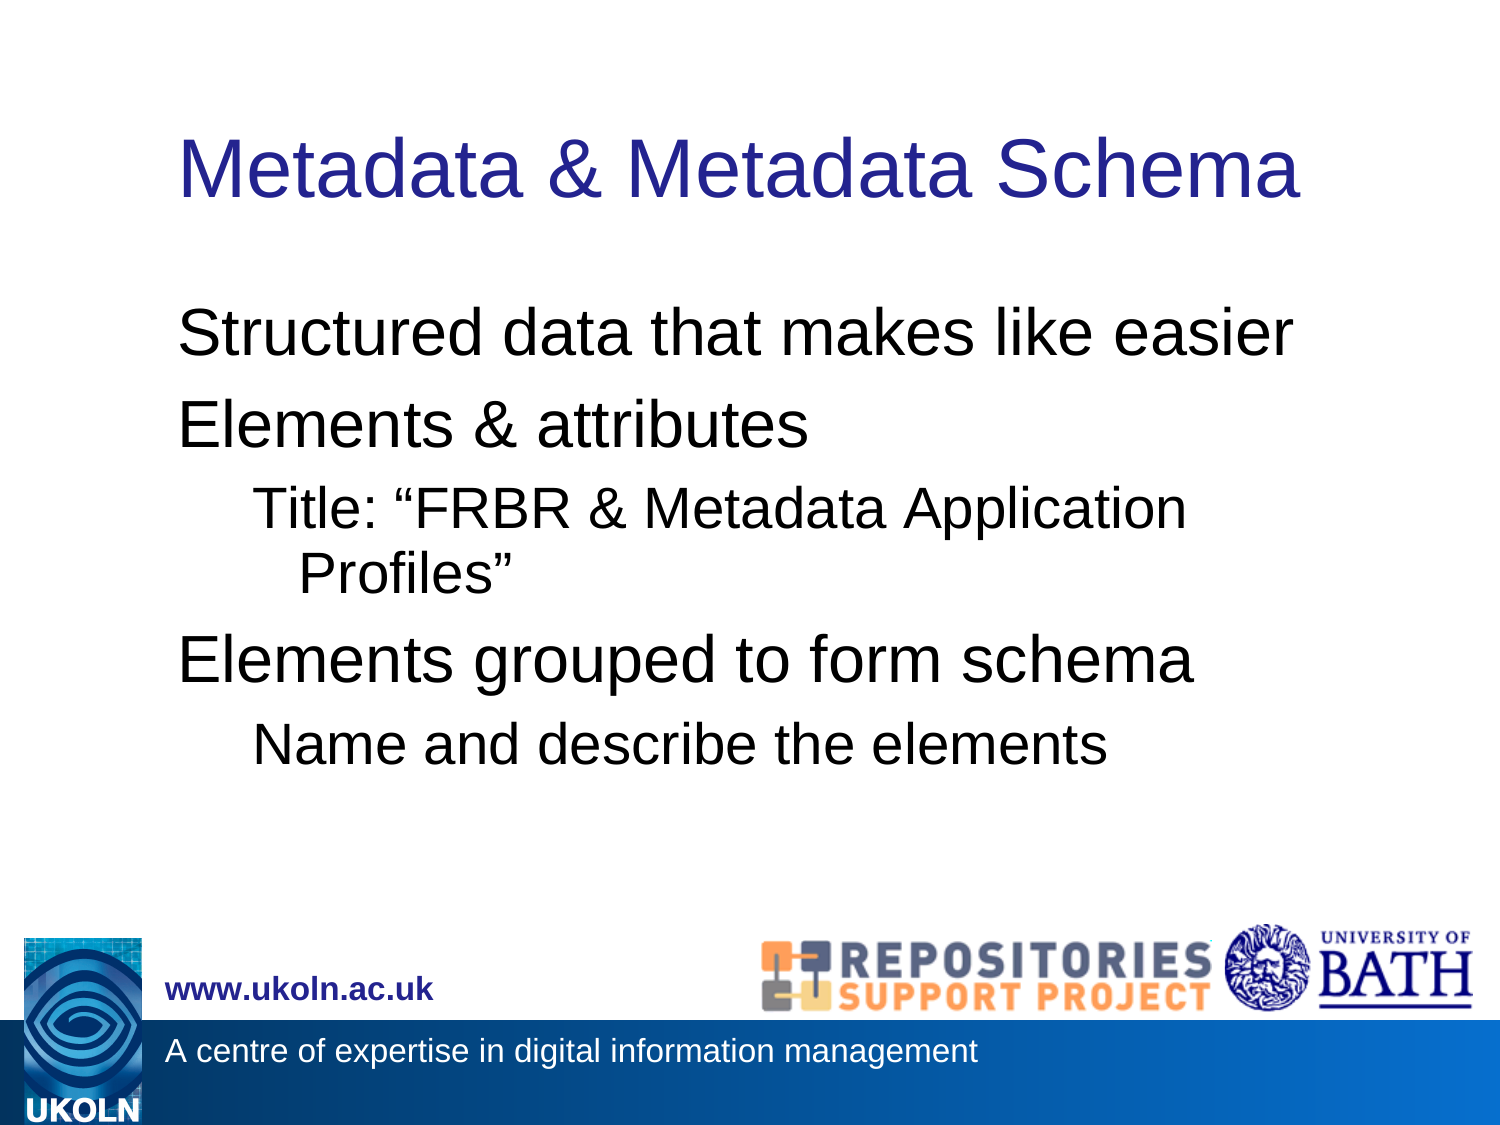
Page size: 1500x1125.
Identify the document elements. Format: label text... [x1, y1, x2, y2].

picture [1224, 924, 1473, 1015]
list Structured data that makes like easier Elements & attributes Title: “FRBR & Metadata Application Profiles” Elements grouped to form schema Name and describe the elements [162, 287, 1375, 938]
title Metadata & Metadata Schema [162, 87, 1375, 250]
picture [24, 950, 142, 1125]
picture [761, 940, 1212, 1013]
